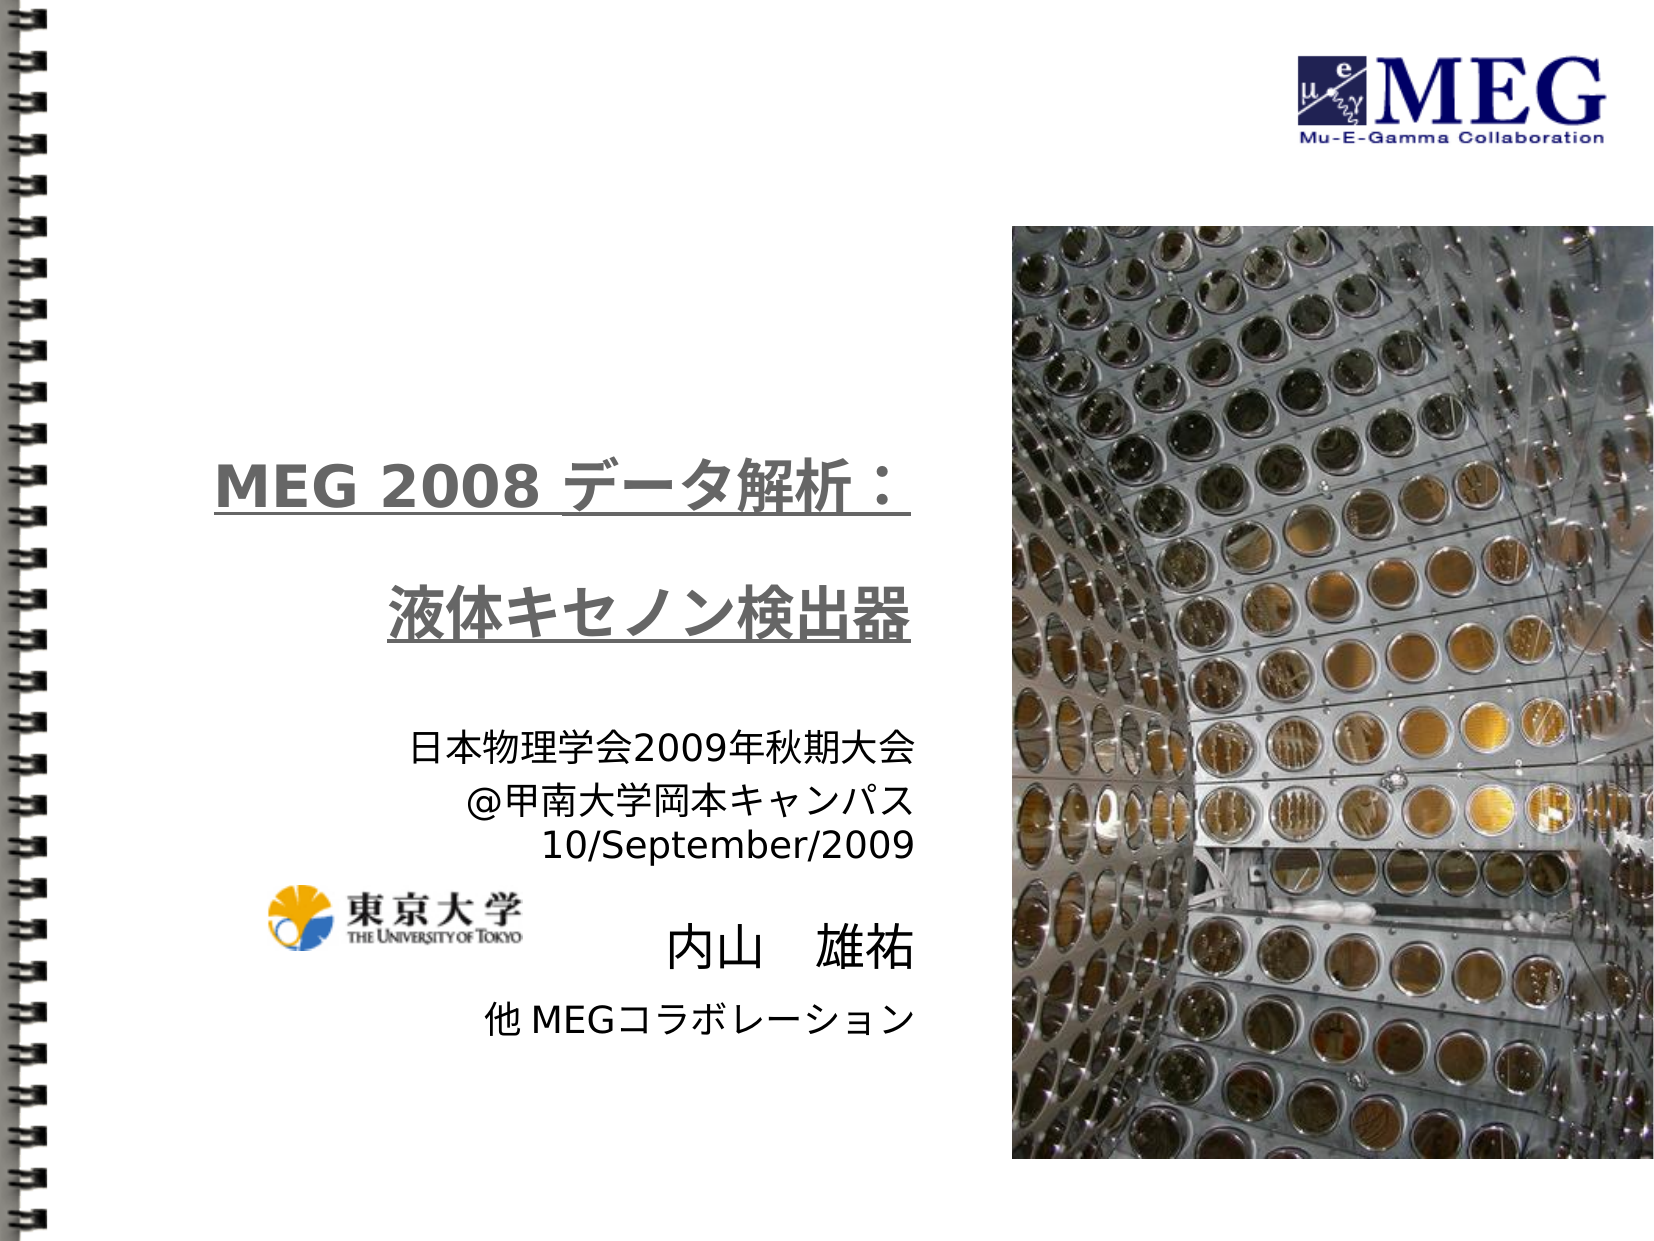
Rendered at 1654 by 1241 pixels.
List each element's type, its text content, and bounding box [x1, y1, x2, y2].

title MEG 2008 データ解析： 液体キセノン検出器 [106, 350, 918, 699]
text_box 日本物理学会2009年秋期大会 @甲南大学岡本キャンパス 10/September/2009 内山 雄祐 他 MEGコラボレーション [393, 712, 931, 1030]
picture [0, 0, 1654, 1241]
